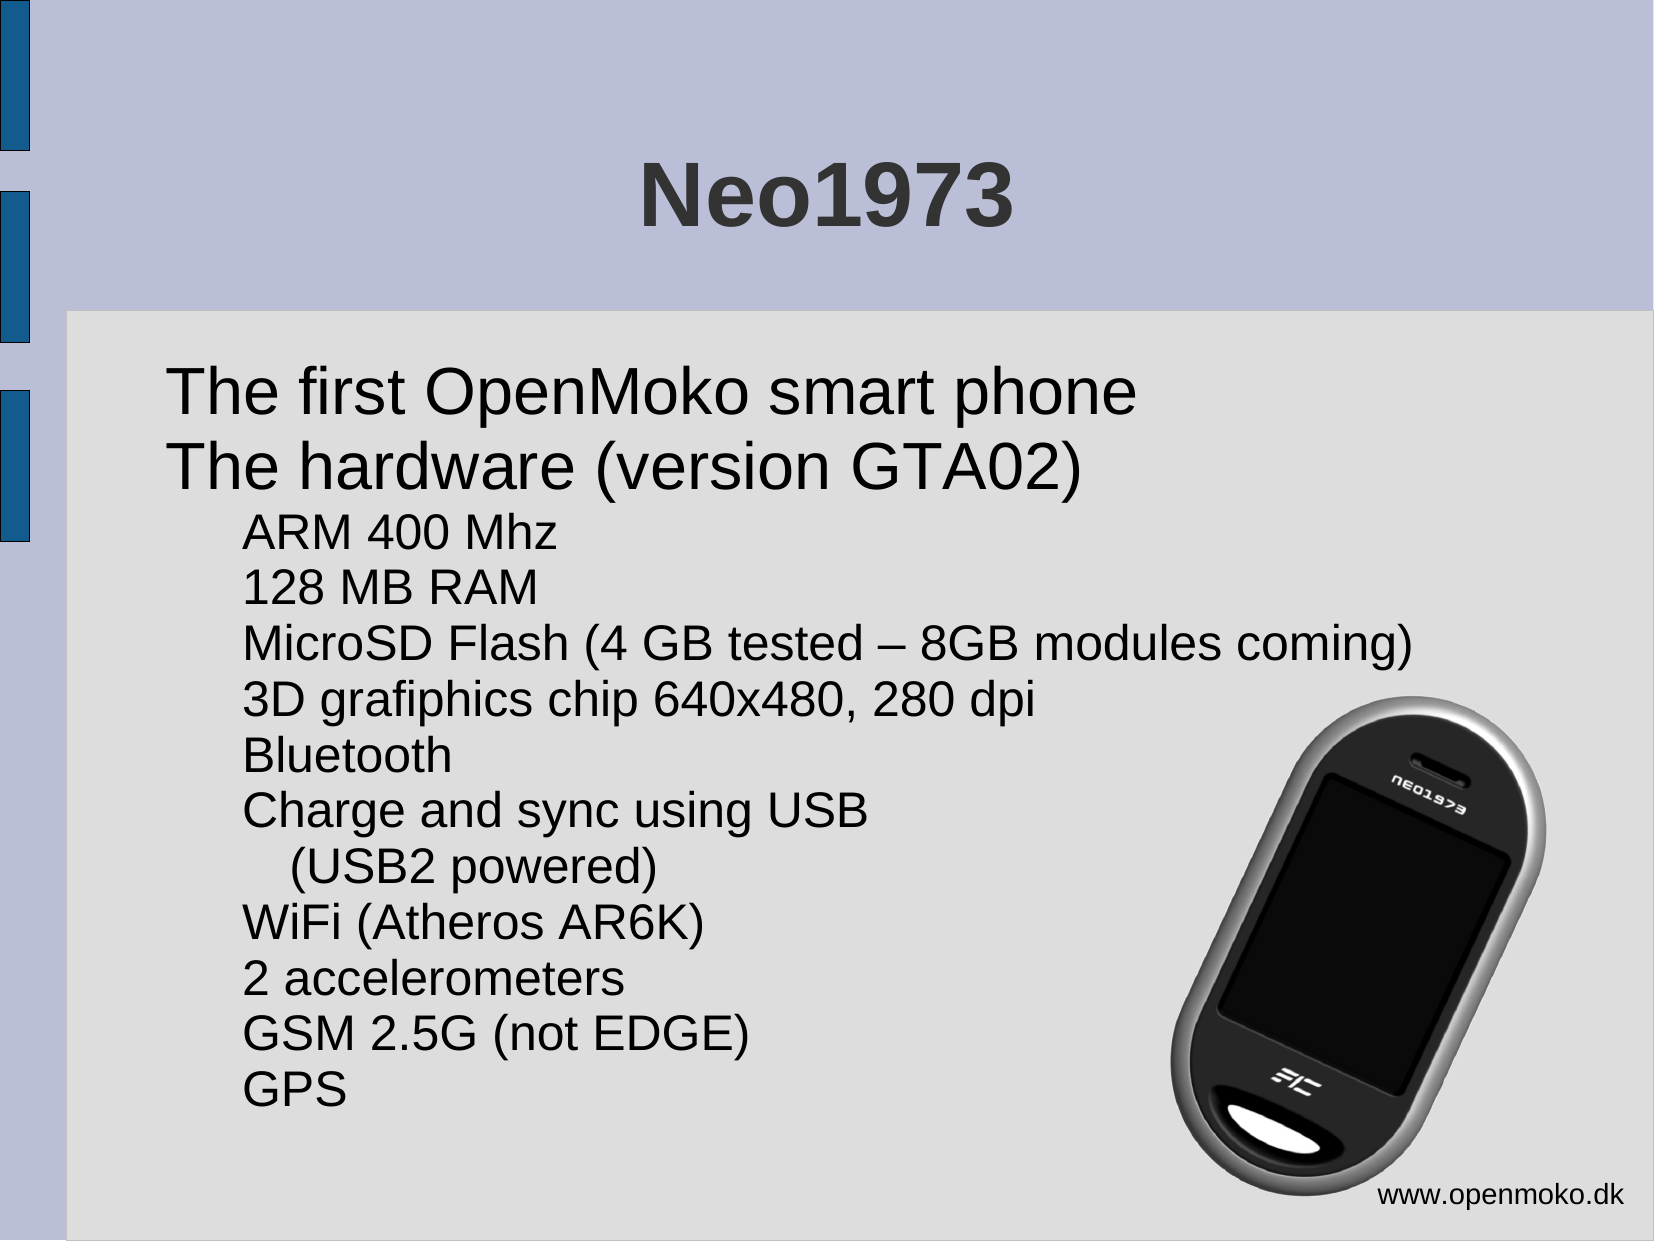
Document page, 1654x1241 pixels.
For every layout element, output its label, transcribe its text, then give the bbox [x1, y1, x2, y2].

title Neo1973 [121, 91, 1534, 299]
picture [1122, 649, 1594, 1241]
list The first OpenMoko smart phone The hardware (version GTA02) ARM 400 Mhz 128 MB RAM MicroSD Flash (4 GB tested – 8GB modules coming) 3D grafiphics chip 640x480, 280 dpi Bluetooth Charge and sync using USB (USB2 powered) WiFi (Atheros AR6K) 2 accelerometers GSM 2.5G (not EDGE) GPS [147, 354, 1595, 1151]
